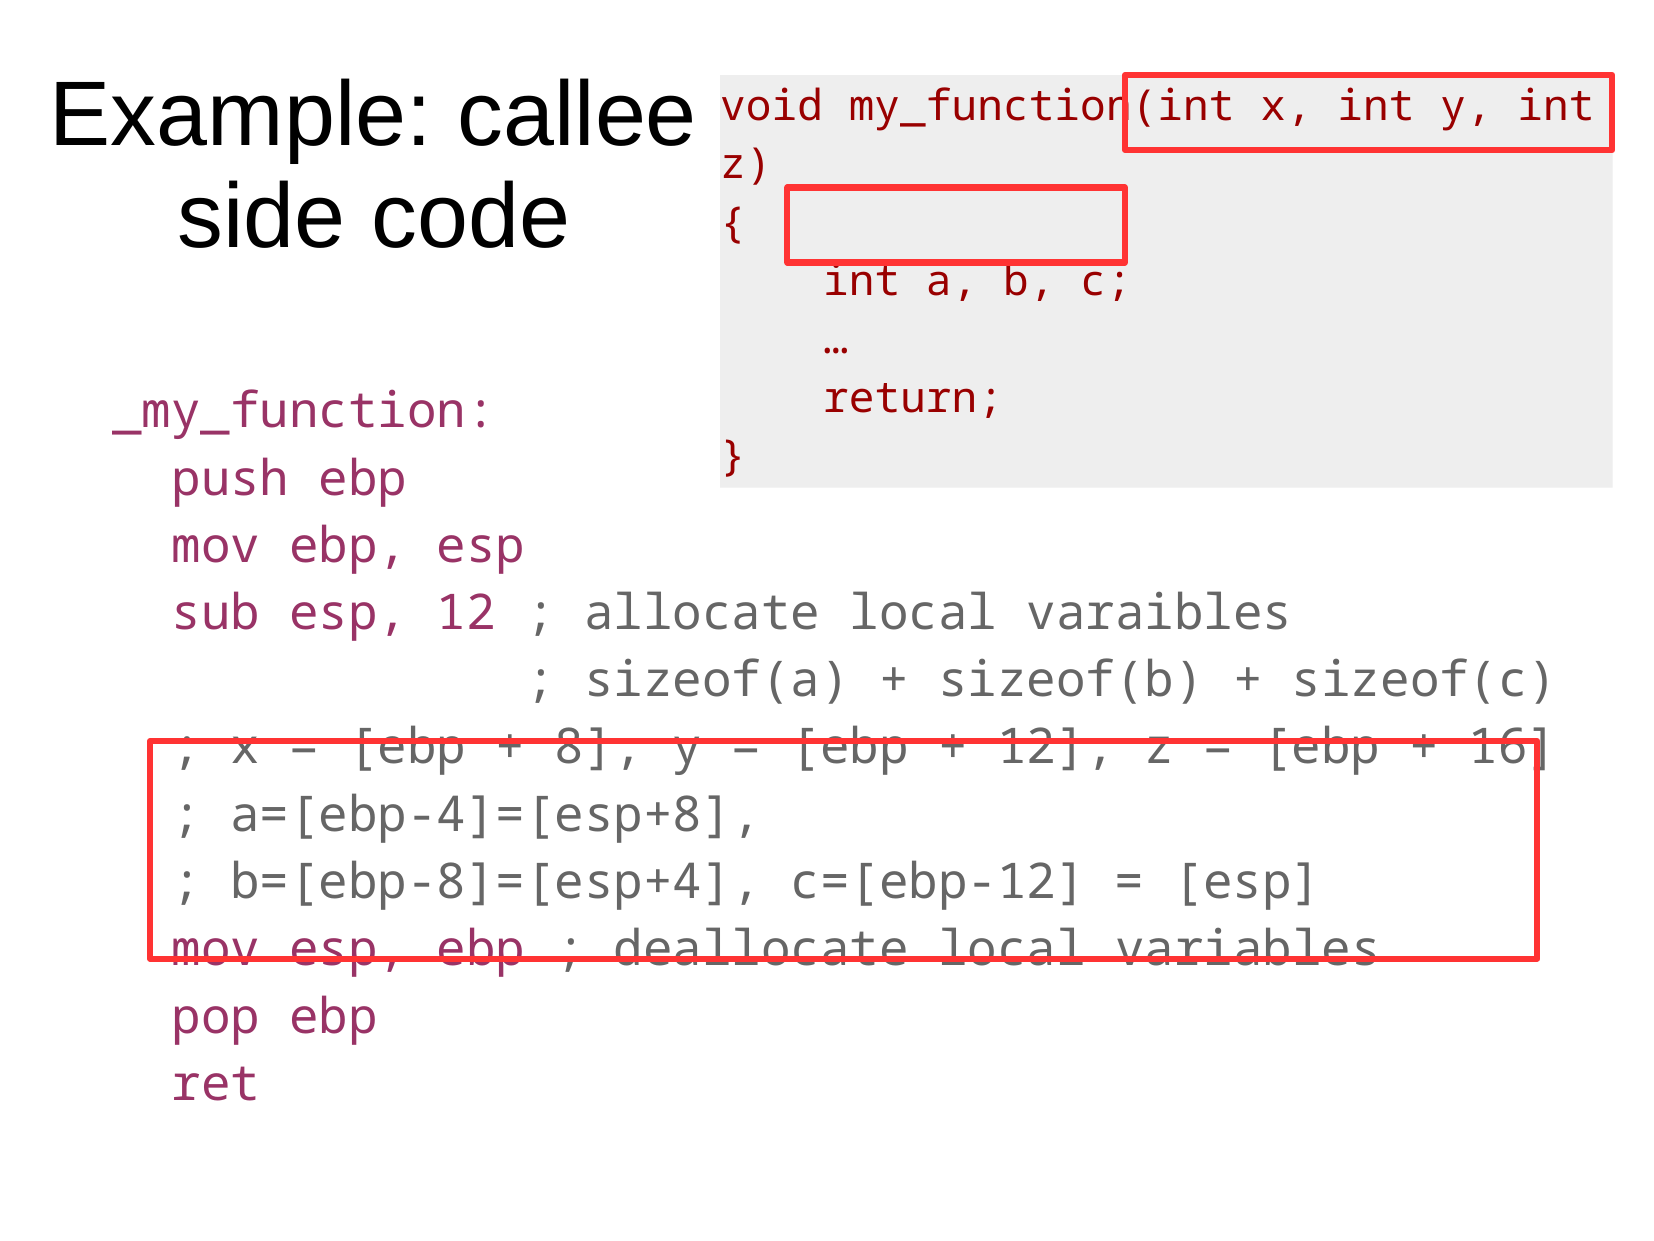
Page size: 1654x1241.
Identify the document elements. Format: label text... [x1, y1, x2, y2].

title Example: callee side code [21, 61, 727, 269]
list void my_function(int x, int y, int z) { int a, b, c; … return; } [720, 75, 1613, 488]
list void my_function(int x, int y, int z) { int a, b, c; … return; } [1128, 78, 1609, 147]
list _my_function: push ebp mov ebp, esp sub esp, 12 ; allocate local varaibles ; sizeof(a) + sizeof(b) + sizeof(c) ; x = [ebp + 8], y = [ebp + 12], z = [ebp + 16] ; a=[ebp-4]=[esp+8], ; b=[ebp-8]=[esp+4], c=[ebp-12] = [esp] mov esp, ebp ; deallocate local variables pop ebp ret [112, 375, 1572, 1163]
